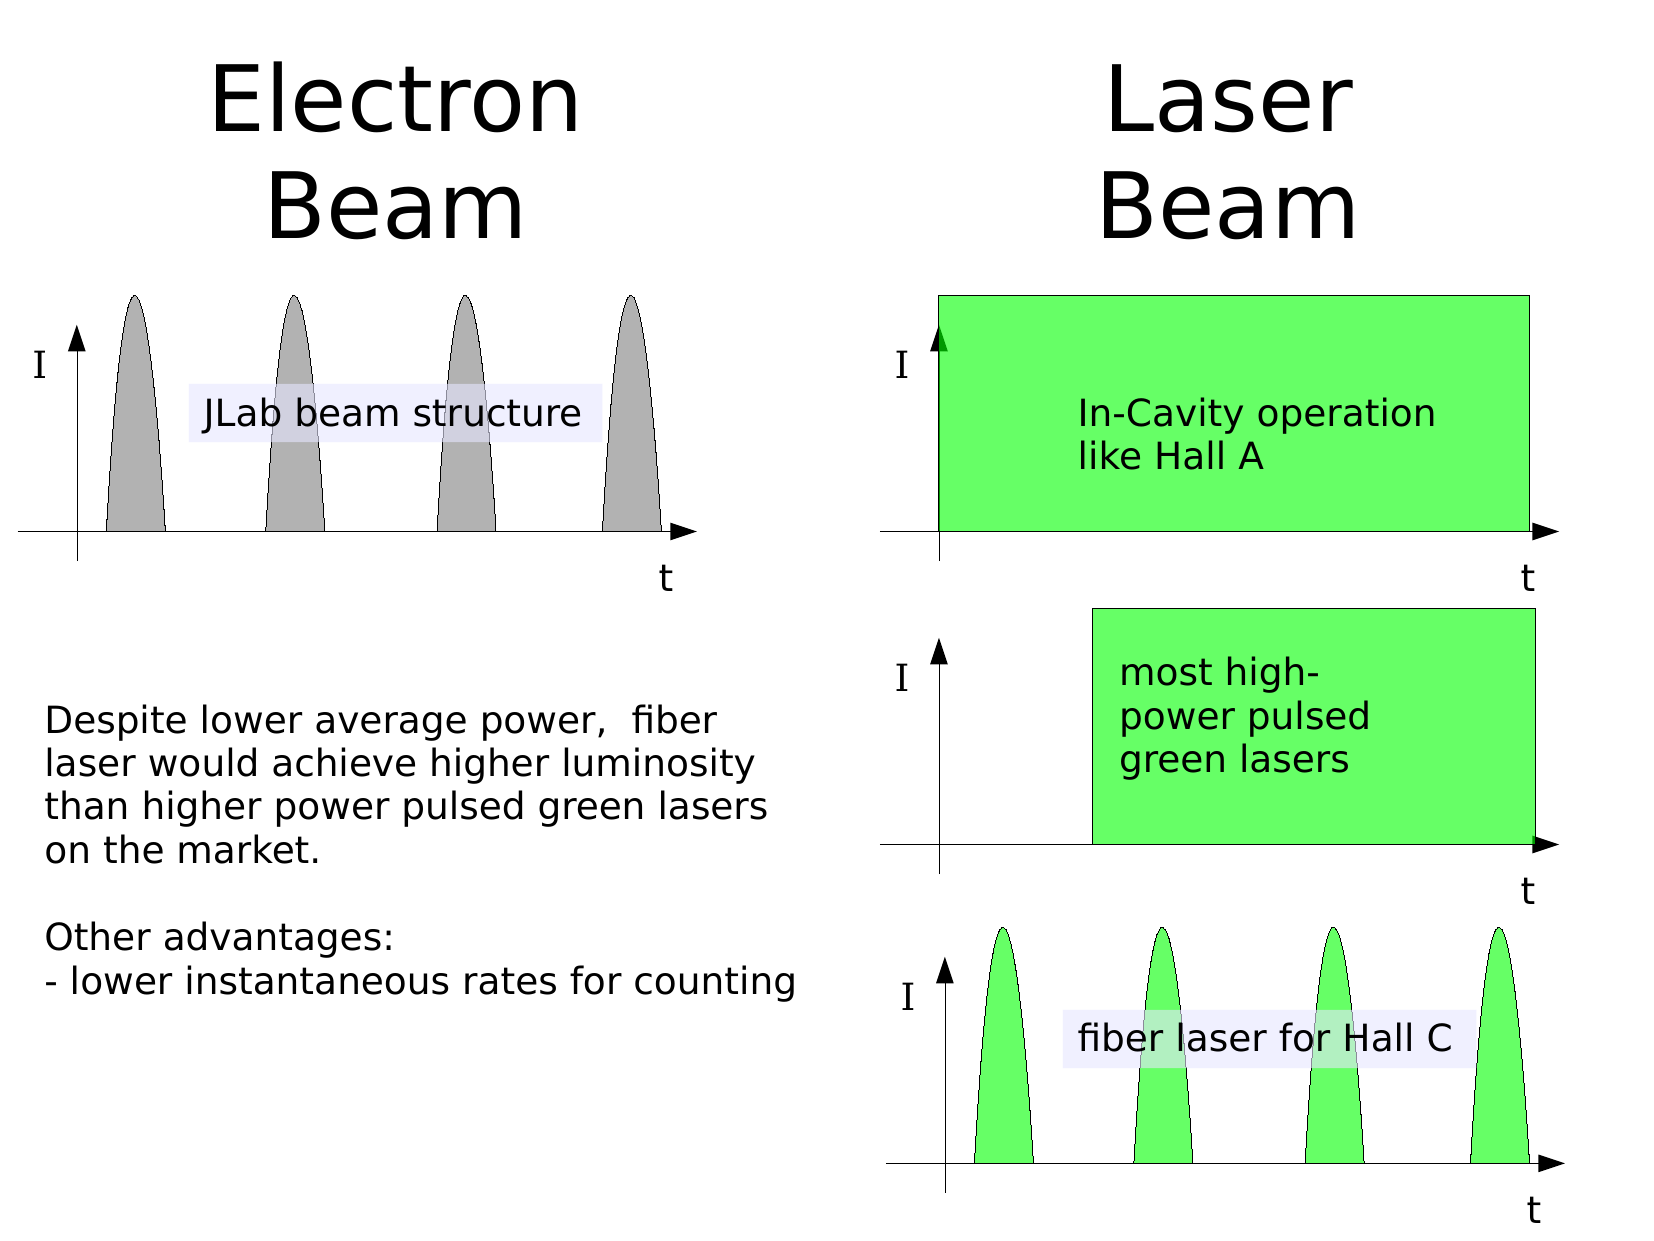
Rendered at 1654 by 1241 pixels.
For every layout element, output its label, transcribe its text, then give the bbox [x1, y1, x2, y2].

title Laser Beam [915, 46, 1542, 261]
text_box most high- power pulsed green lasers [1104, 643, 1381, 790]
text_box [1305, 1069, 1365, 1164]
text_box t [1511, 1181, 1556, 1240]
text_box JLab beam structure [188, 383, 603, 443]
text_box [1316, 927, 1352, 1009]
text_box [265, 443, 325, 532]
text_box [602, 295, 662, 532]
text_box Despite lower average power, fiber laser would achieve higher luminosity than higher power pulsed green lasers on the market. Other advantages: - lower instantaneous rates for counting [29, 690, 827, 1054]
text_box [1145, 927, 1181, 1009]
text_box [1133, 1069, 1193, 1164]
text_box t [1505, 549, 1551, 608]
text_box [974, 927, 1034, 1164]
text_box [106, 295, 166, 532]
text_box t [643, 549, 688, 608]
text_box [437, 443, 497, 532]
text_box [447, 295, 485, 383]
text_box [938, 295, 1530, 532]
text_box fiber laser for Hall C [1062, 1009, 1477, 1069]
text_box t [1505, 862, 1551, 921]
text_box [1470, 927, 1530, 1164]
title Electron Beam [82, 45, 709, 261]
text_box I [17, 336, 63, 395]
text_box [1092, 608, 1536, 845]
text_box In-Cavity operation like Hall A [1062, 383, 1445, 486]
text_box [276, 295, 314, 383]
text_box I [885, 968, 931, 1027]
text_box I [879, 336, 925, 395]
text_box I [879, 649, 925, 708]
